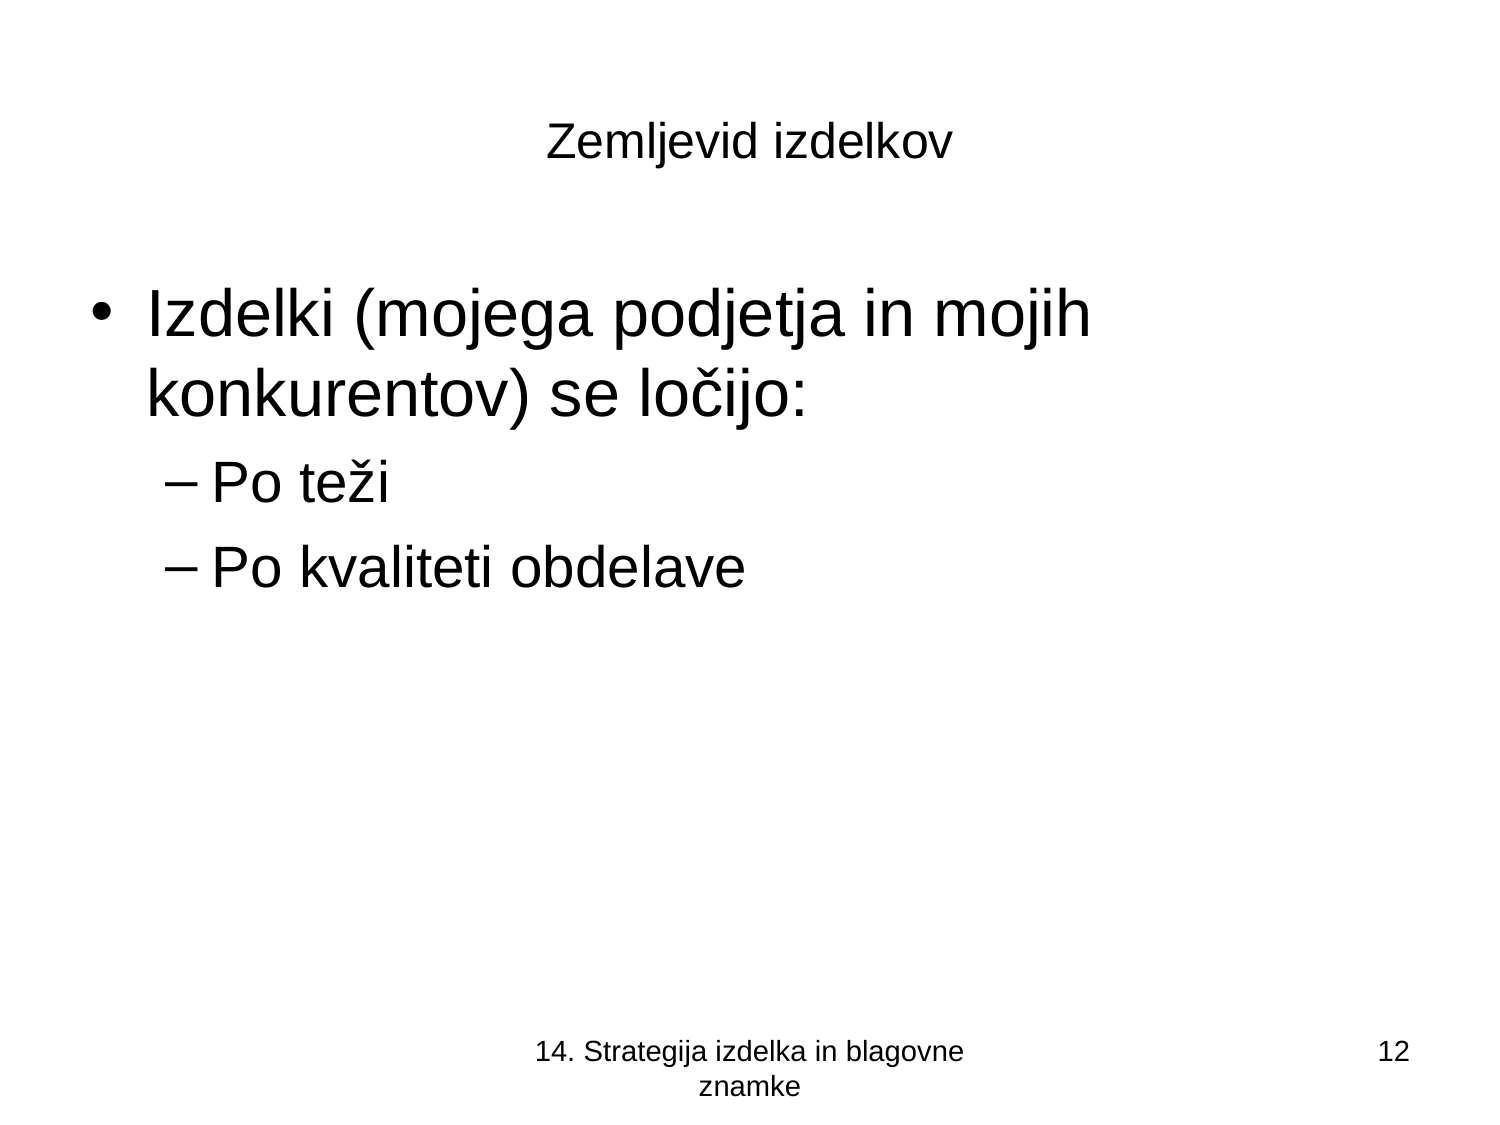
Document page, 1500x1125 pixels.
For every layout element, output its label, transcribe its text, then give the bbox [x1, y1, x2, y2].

title Zemljevid izdelkov [75, 45, 1426, 233]
text_box <number> [1074, 1024, 1426, 1103]
list Izdelki (mojega podjetja in mojih konkurentov) se ločijo: Po teži Po kvaliteti obdelave [75, 262, 1426, 1006]
text_box 14. Strategija izdelka in blagovne znamke [512, 1024, 988, 1103]
